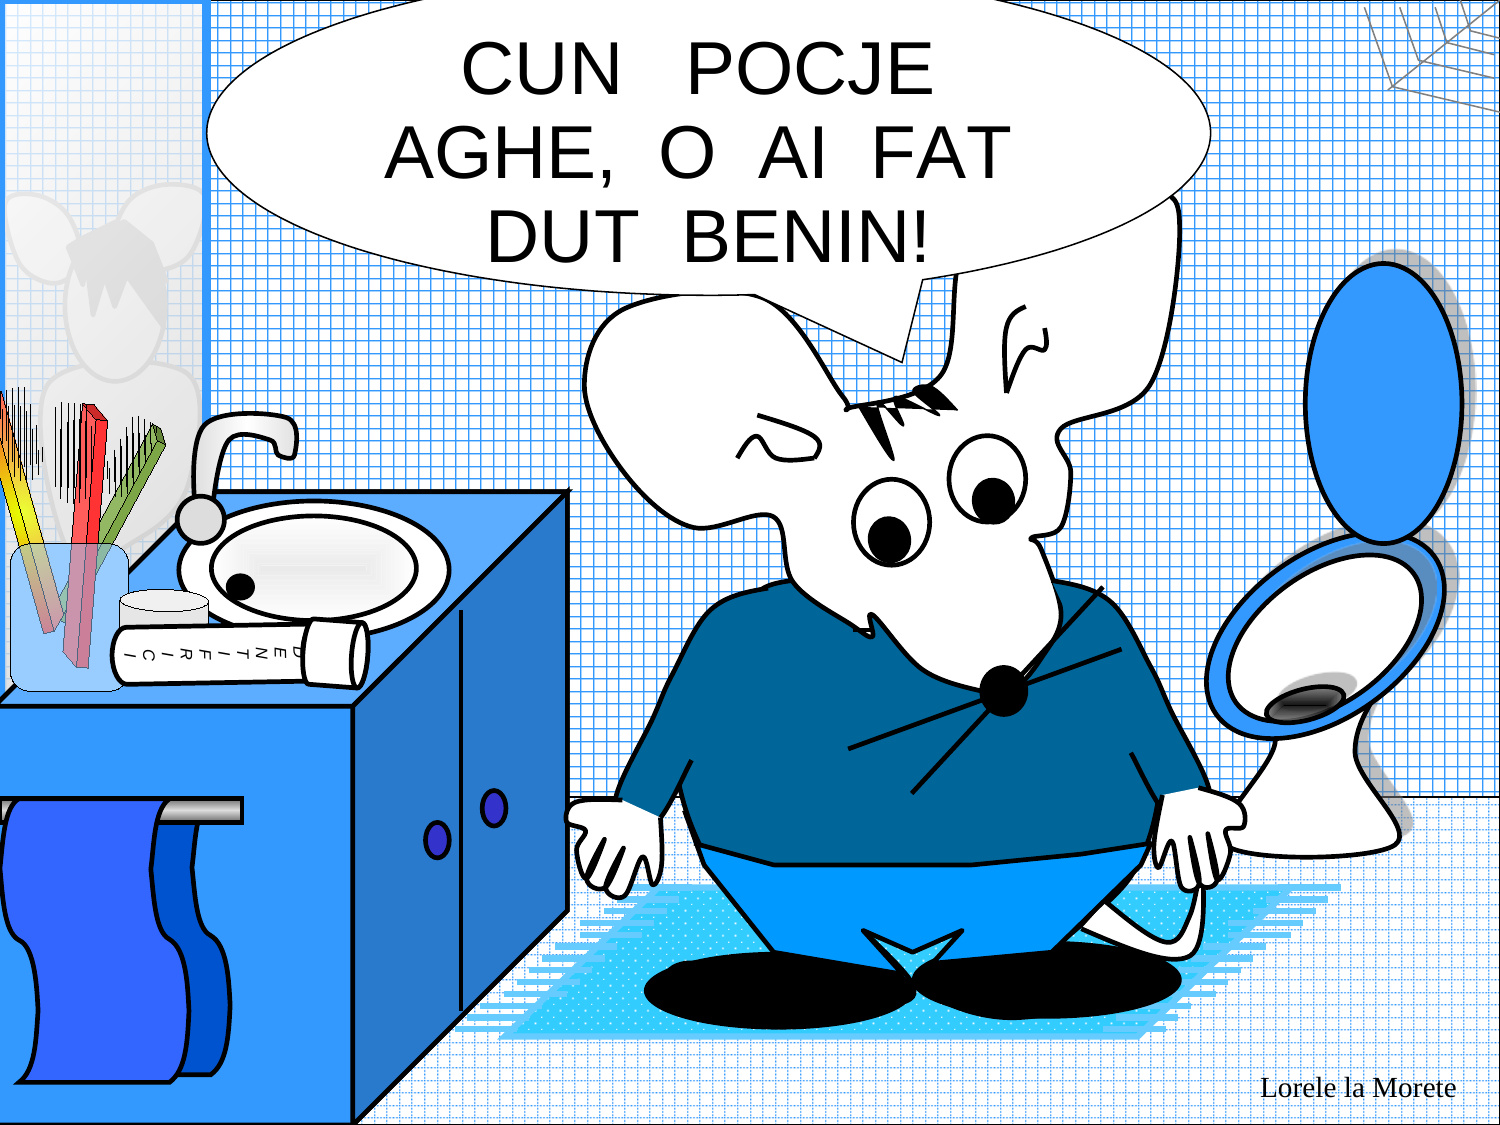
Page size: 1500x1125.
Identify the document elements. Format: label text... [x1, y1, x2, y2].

text_box [1396, 28, 1500, 111]
text_box Lorele la Morete [1238, 1064, 1473, 1125]
text_box [0, 0, 1500, 1125]
text_box D E N T I F R I C I [112, 624, 308, 685]
text_box [1471, 2, 1500, 37]
text_box [1462, 0, 1497, 23]
text_box CUN POCJE AGHE, O AI FAT DUT BENIN! [206, 0, 1211, 363]
